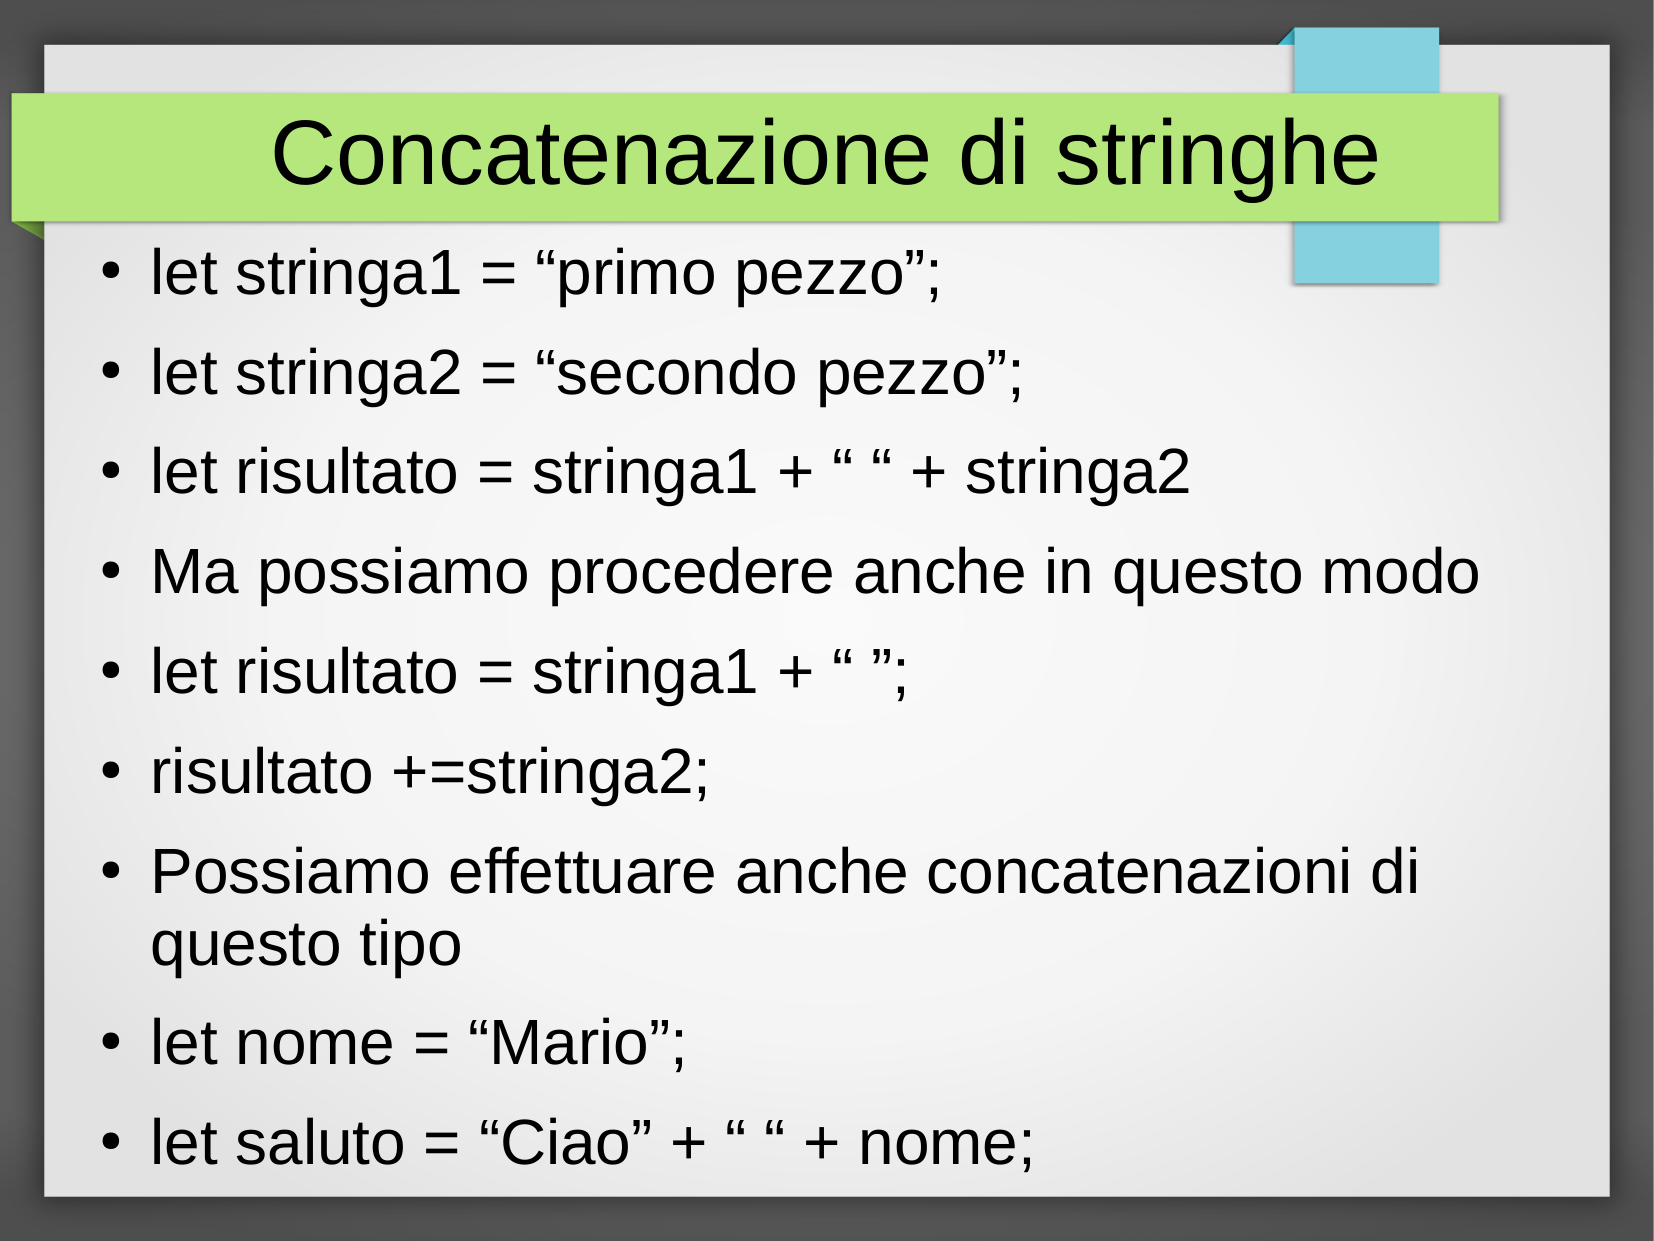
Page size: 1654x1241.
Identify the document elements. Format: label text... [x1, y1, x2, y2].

list let stringa1 = “primo pezzo”; let stringa2 = “secondo pezzo”; let risultato = stringa1 + “ “ + stringa2 Ma possiamo procedere anche in questo modo let risultato = stringa1 + “ ”; risultato +=stringa2; Possiamo effettuare anche concatenazioni di questo tipo let nome = “Mario”; let saluto = “Ciao” + “ “ + nome; [82, 236, 1571, 1182]
picture [0, 0, 1654, 1241]
title Concatenazione di stringhe [82, 49, 1571, 236]
